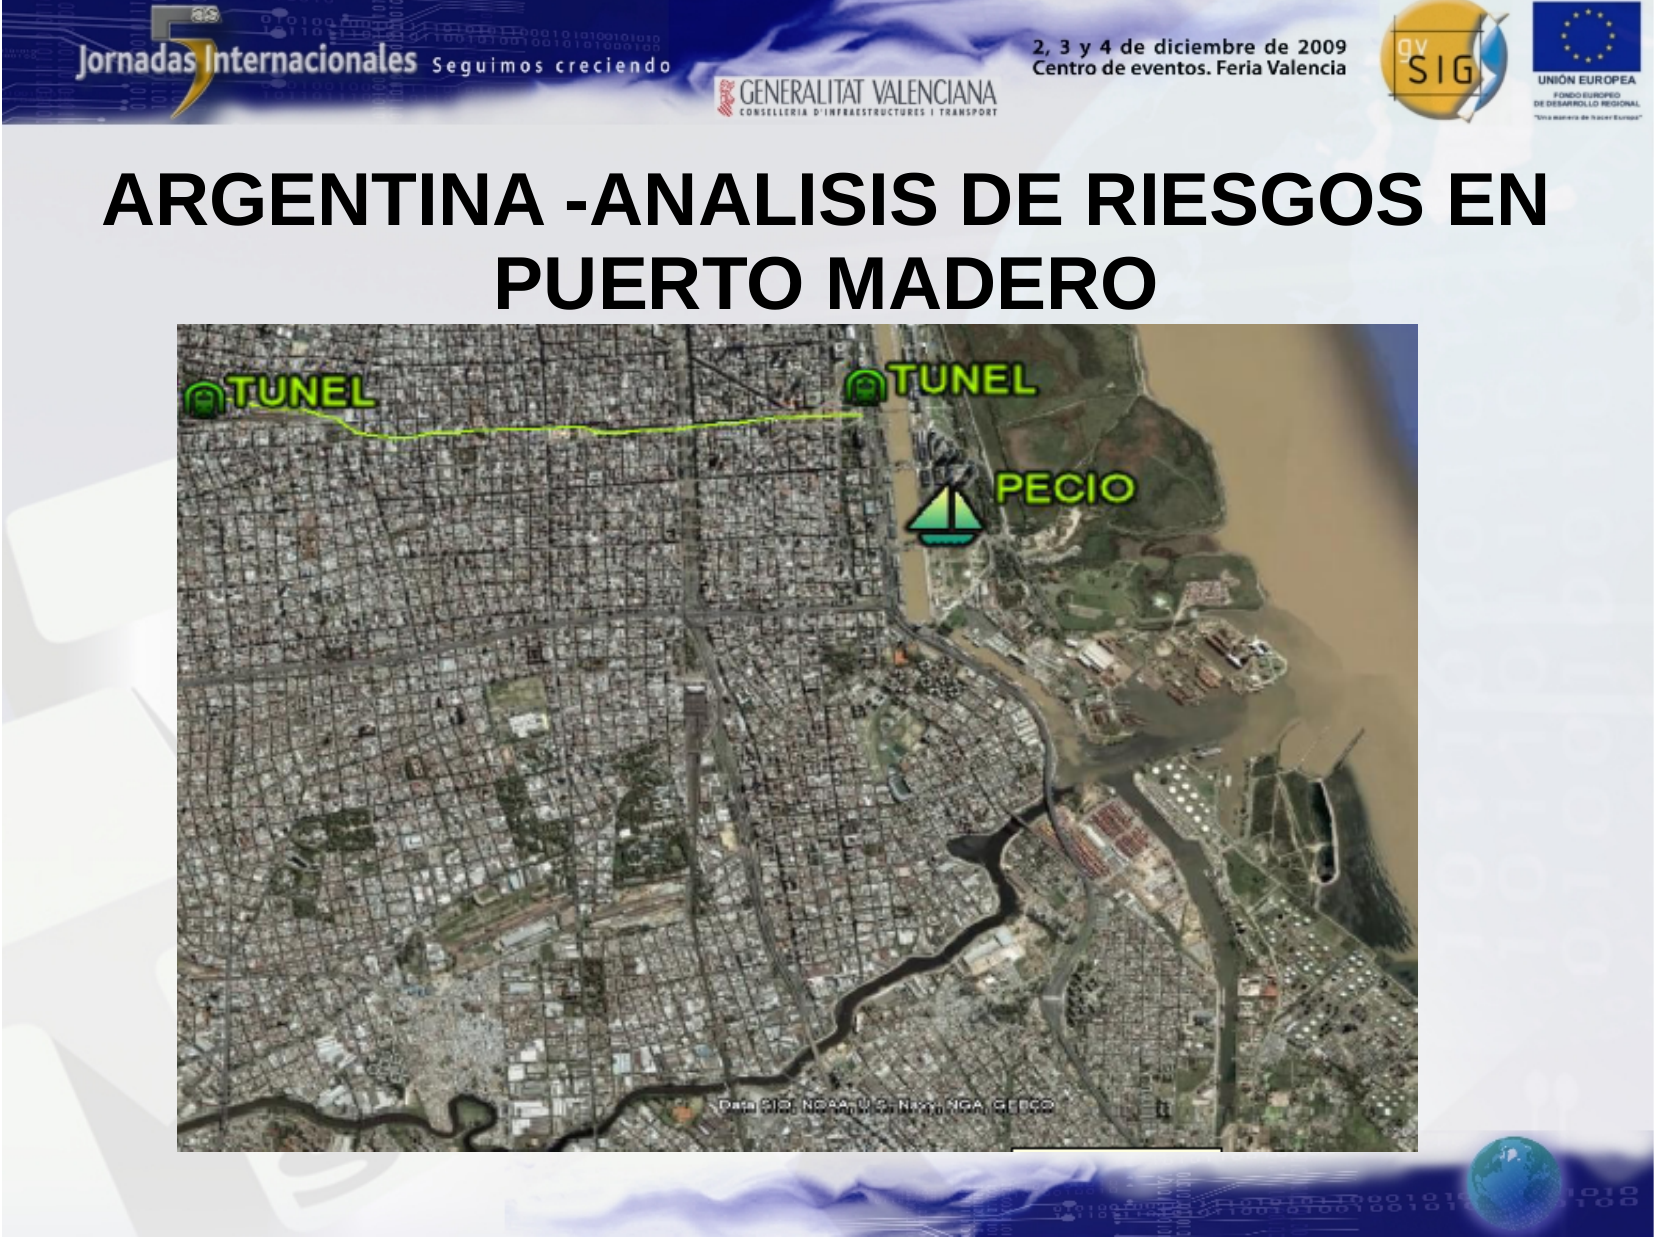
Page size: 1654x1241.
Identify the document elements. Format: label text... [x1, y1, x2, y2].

title ARGENTINA -ANALISIS DE RIESGOS EN PUERTO MADERO [82, 145, 1571, 338]
picture [2, 0, 1654, 1237]
